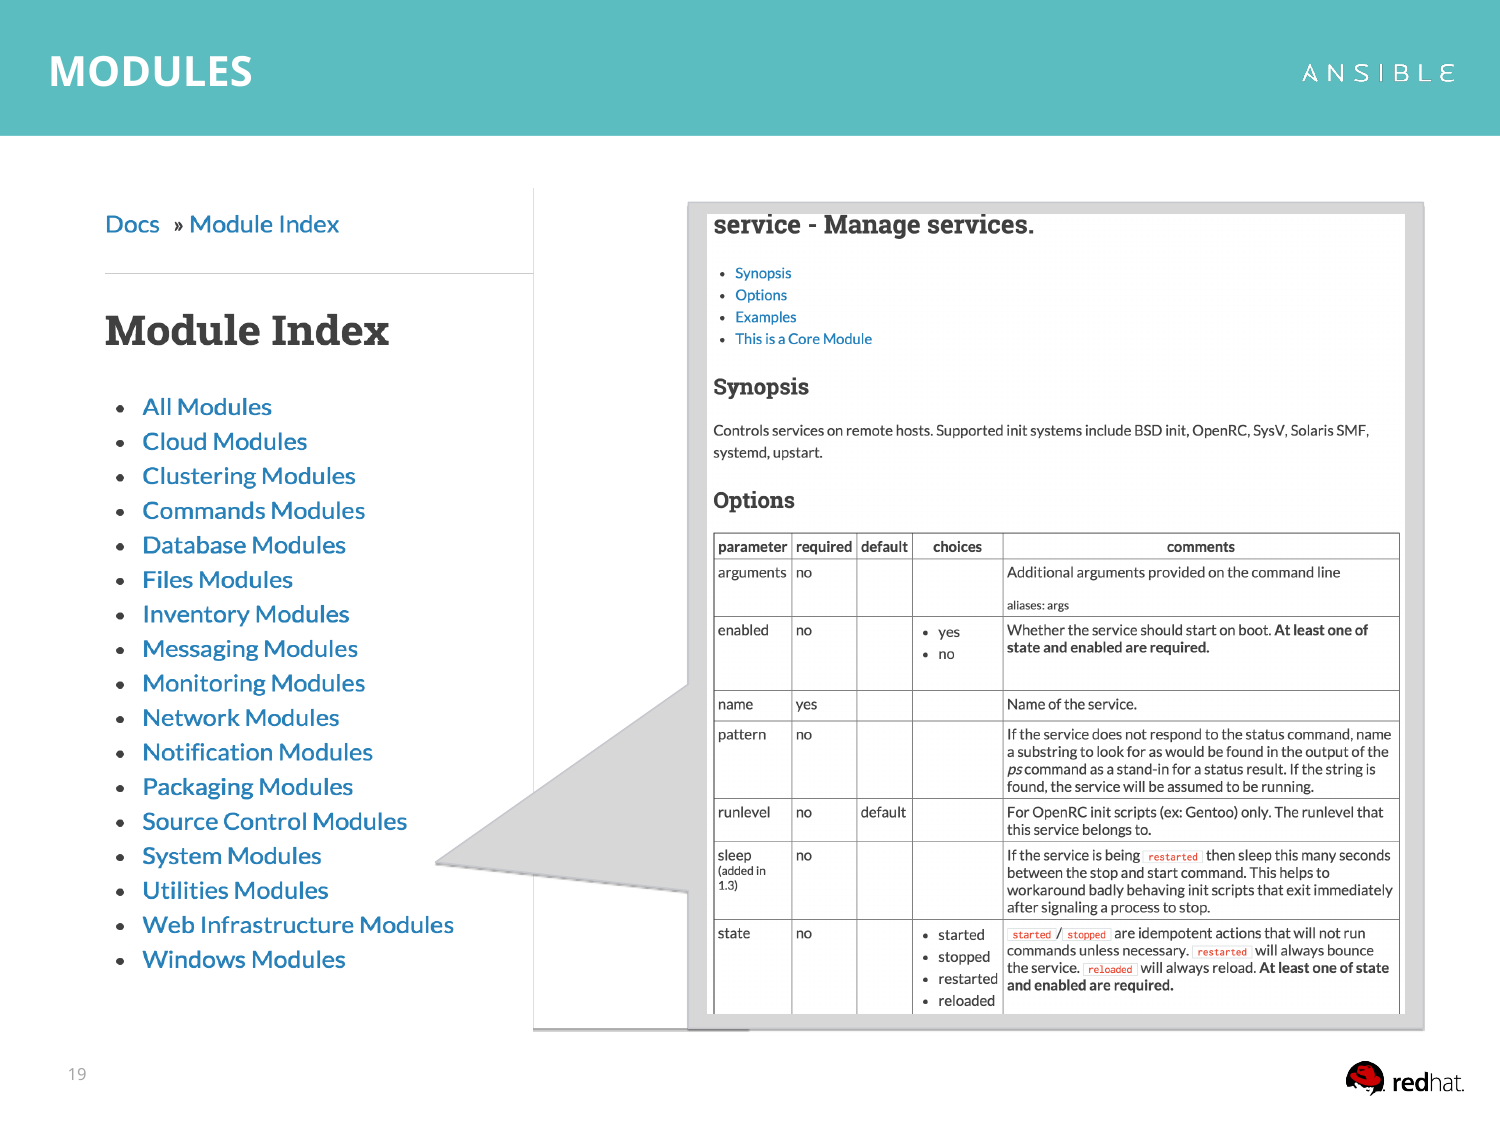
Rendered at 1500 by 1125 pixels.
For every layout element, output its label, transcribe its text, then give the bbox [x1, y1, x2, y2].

list MODULES [47, 45, 936, 104]
picture [0, 0, 1500, 1125]
text_box [435, 184, 1424, 1029]
